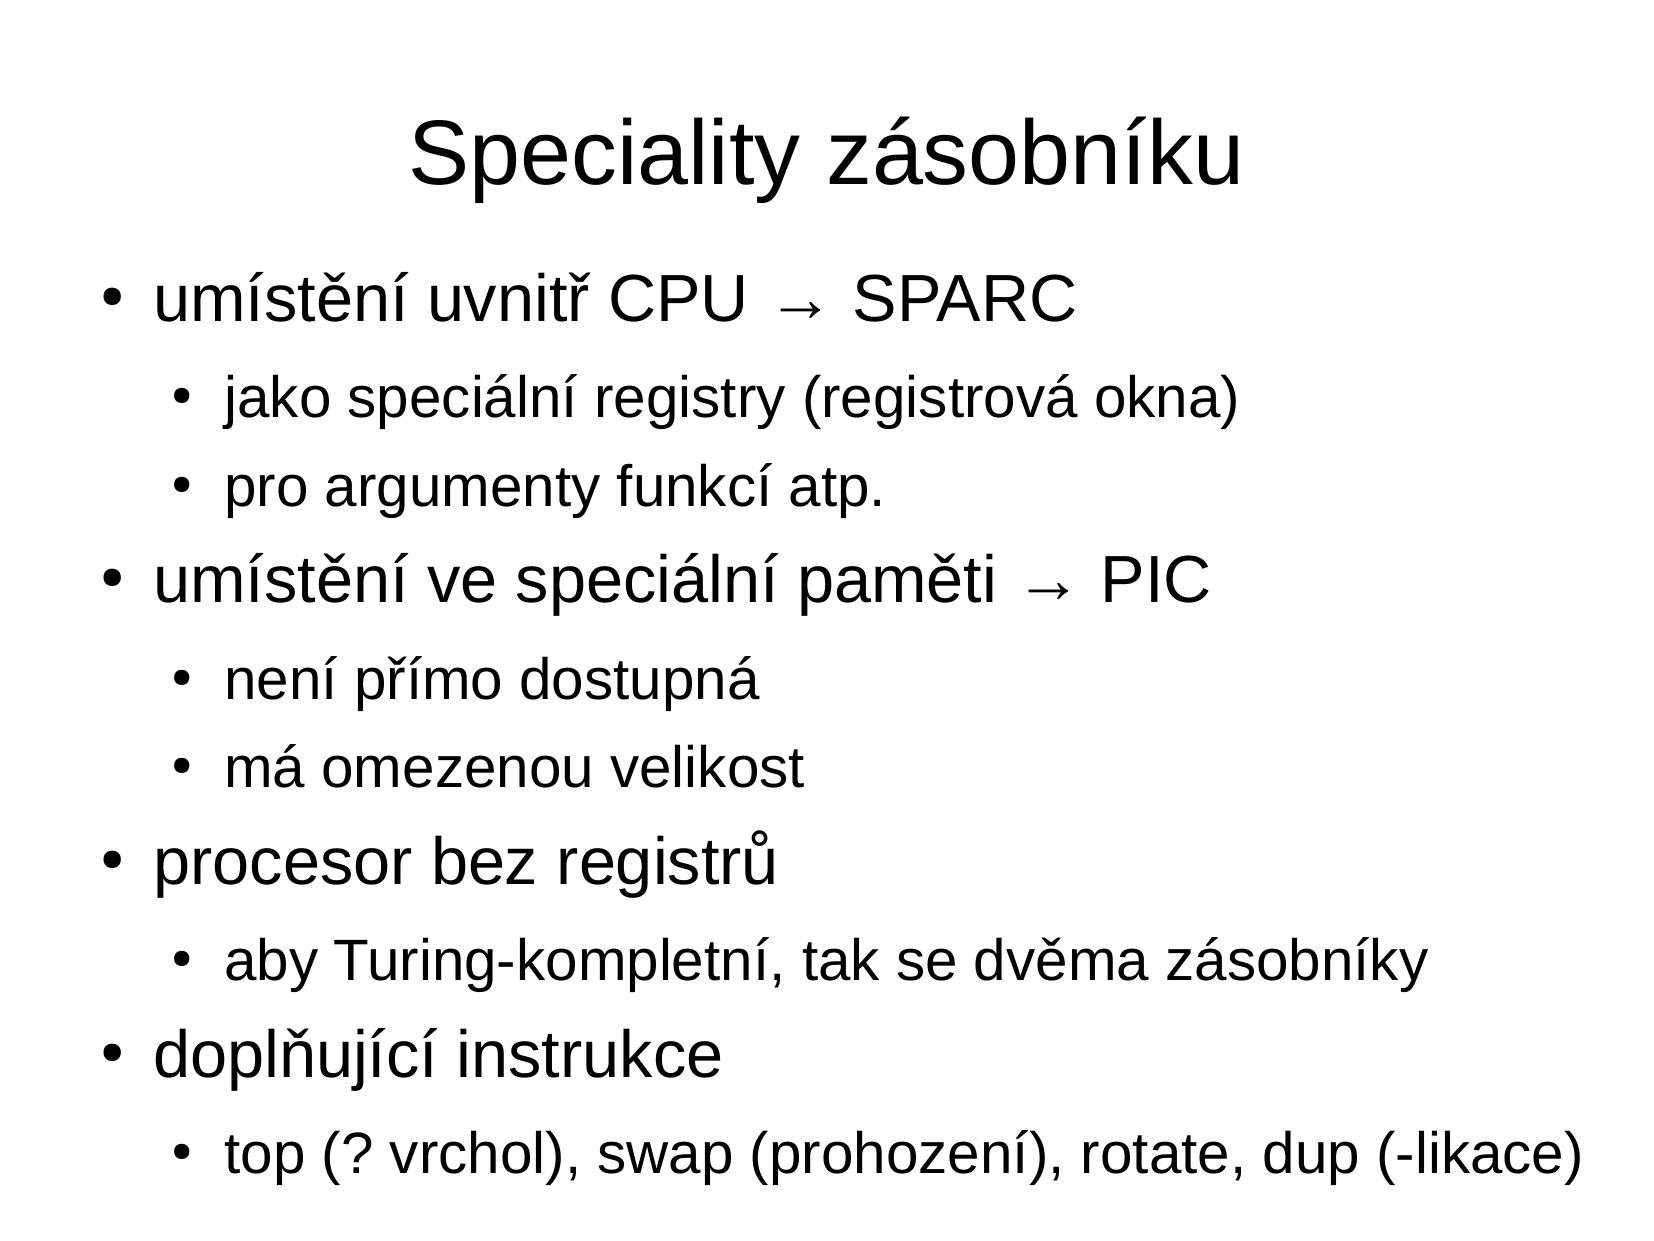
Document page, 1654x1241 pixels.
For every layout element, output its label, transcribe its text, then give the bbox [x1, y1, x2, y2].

title Speciality zásobníku [82, 56, 1571, 250]
list umístění uvnitř CPU → SPARC jako speciální registry (registrová okna) pro argumenty funkcí atp. umístění ve speciální paměti → PIC není přímo dostupná má omezenou velikost procesor bez registrů aby Turing-kompletní, tak se dvěma zásobníky doplňující instrukce top (? vrchol), swap (prohození), rotate, dup (-likace) [82, 260, 1612, 1187]
